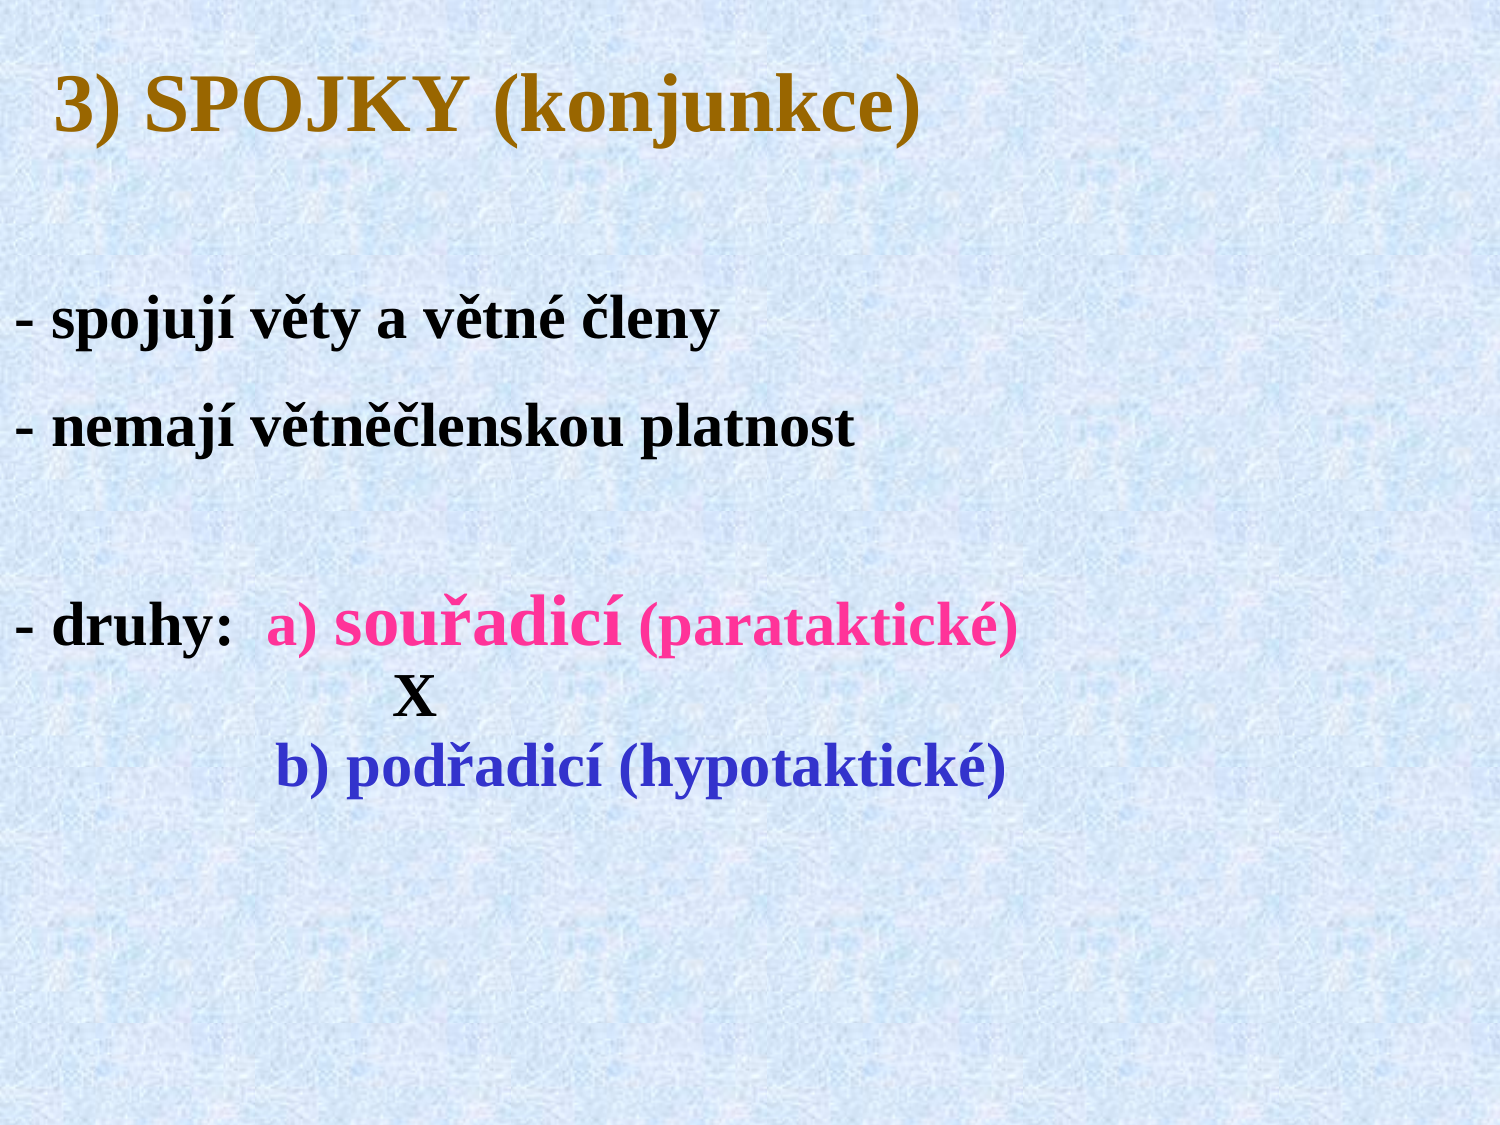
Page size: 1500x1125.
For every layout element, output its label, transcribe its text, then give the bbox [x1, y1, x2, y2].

text_box 3) SPOJKY (konjunkce) [38, 49, 938, 158]
text_box - spojují věty a větné členy - nemají větněčlenskou platnost [0, 275, 1463, 469]
text_box - druhy: a) souřadicí (parataktické) X b) podřadicí (hypotaktické) [0, 424, 1500, 947]
